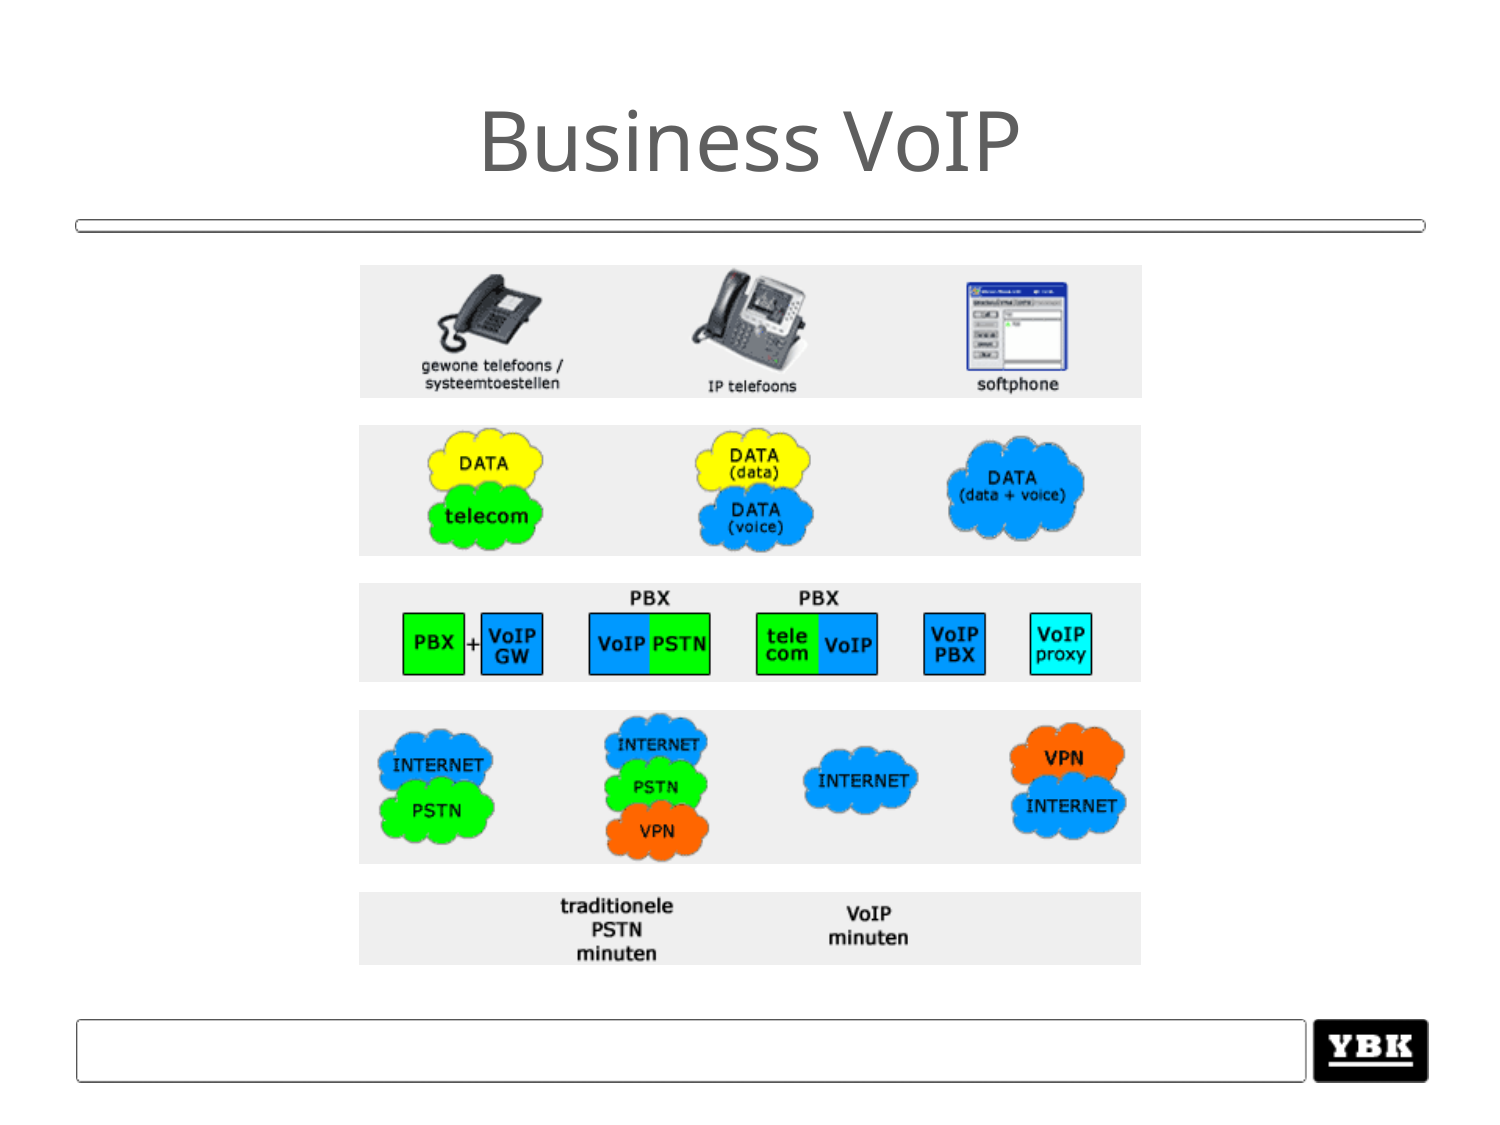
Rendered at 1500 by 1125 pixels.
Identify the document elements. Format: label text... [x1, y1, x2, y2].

picture [359, 425, 1141, 556]
picture [359, 710, 1141, 864]
picture [76, 1019, 1429, 1083]
picture [359, 892, 1141, 965]
picture [359, 583, 1141, 683]
picture [360, 265, 1142, 398]
title Business VoIP [75, 45, 1426, 233]
